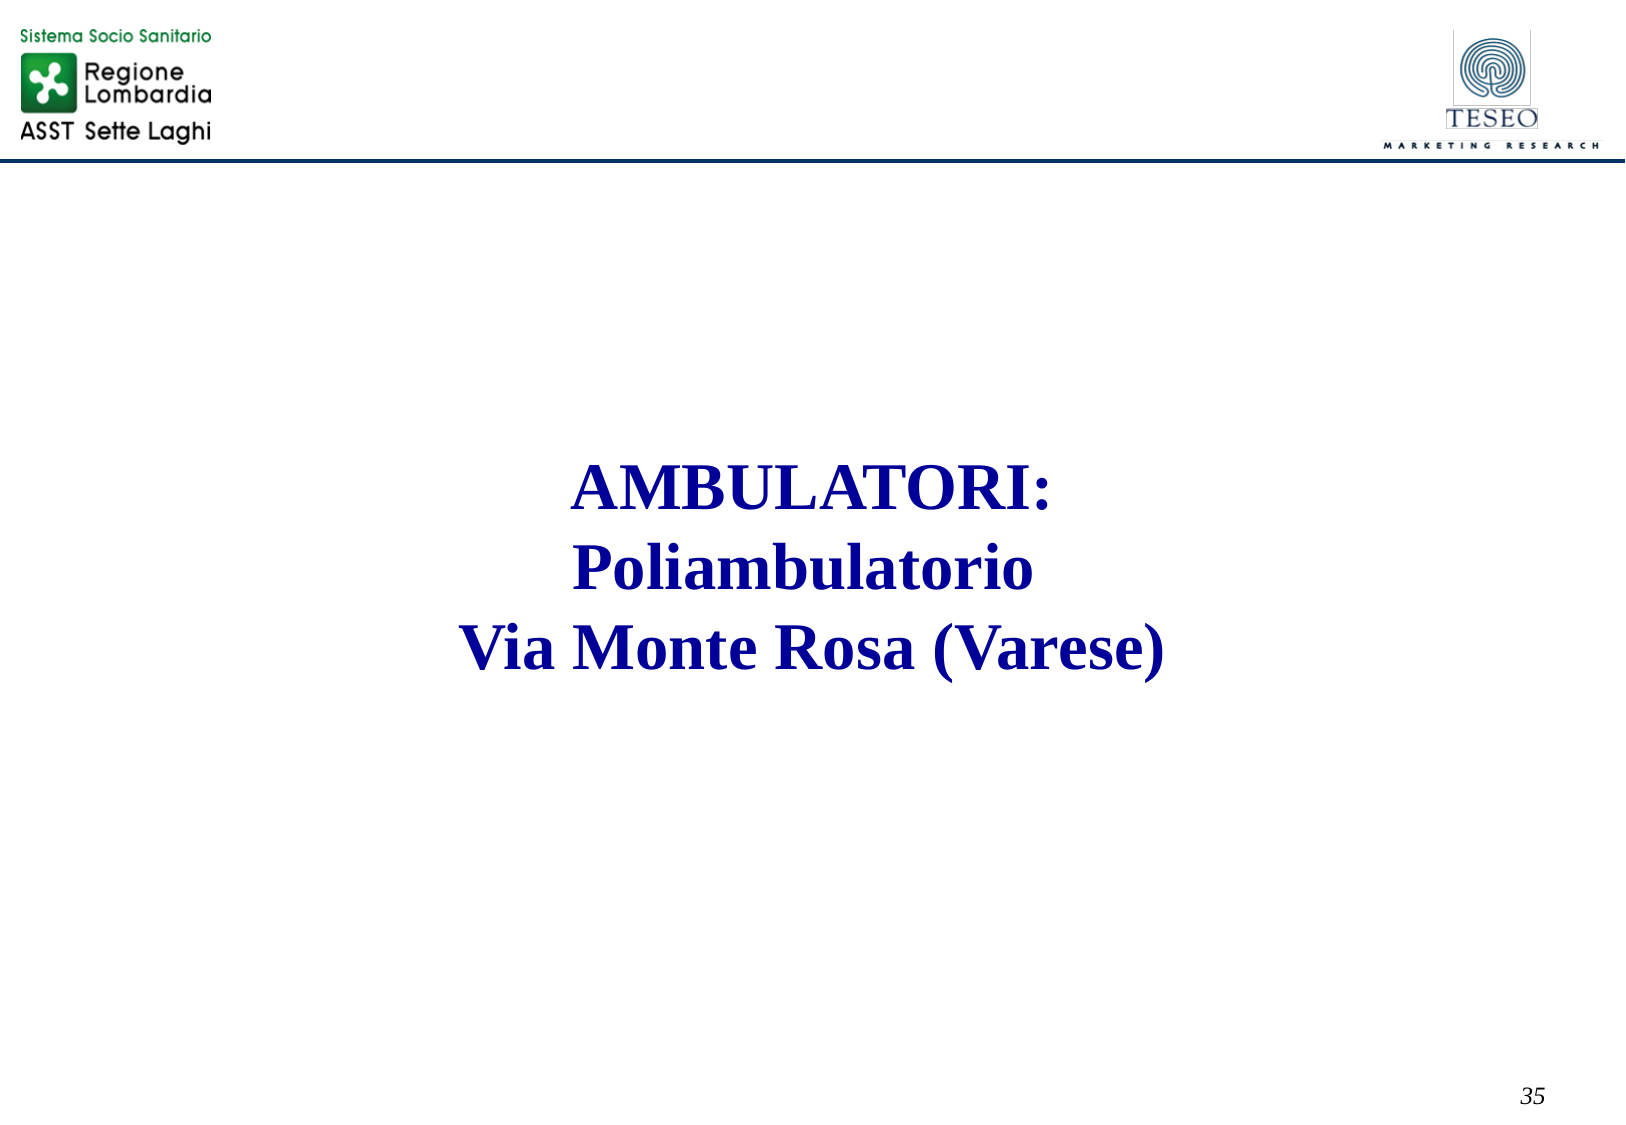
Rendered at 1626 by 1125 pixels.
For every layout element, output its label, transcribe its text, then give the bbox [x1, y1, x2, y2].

picture [21, 26, 211, 148]
text_box AMBULATORI: Poliambulatorio Via Monte Rosa (Varese) [121, 469, 1504, 657]
picture [1381, 30, 1604, 149]
